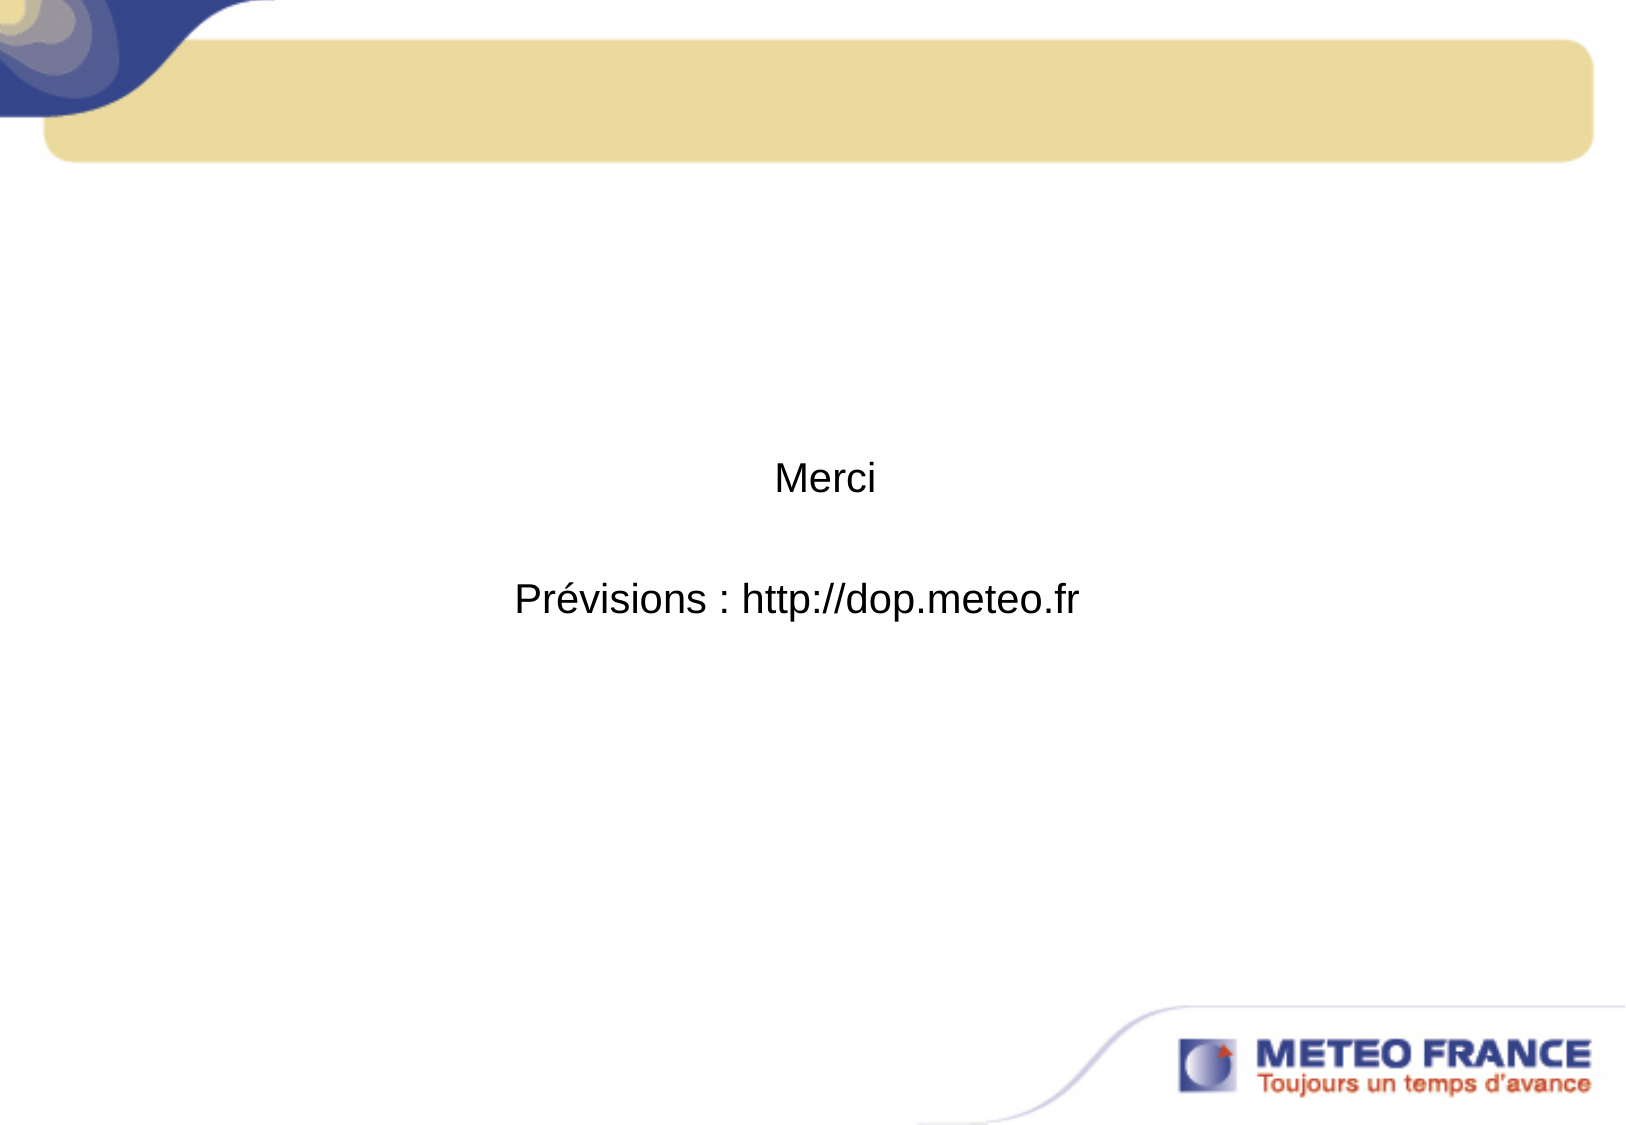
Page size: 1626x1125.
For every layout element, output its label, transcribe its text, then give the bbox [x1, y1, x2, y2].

picture [0, 0, 1626, 1125]
list Merci Prévisions : http://dop.meteo.fr [383, 442, 1211, 798]
